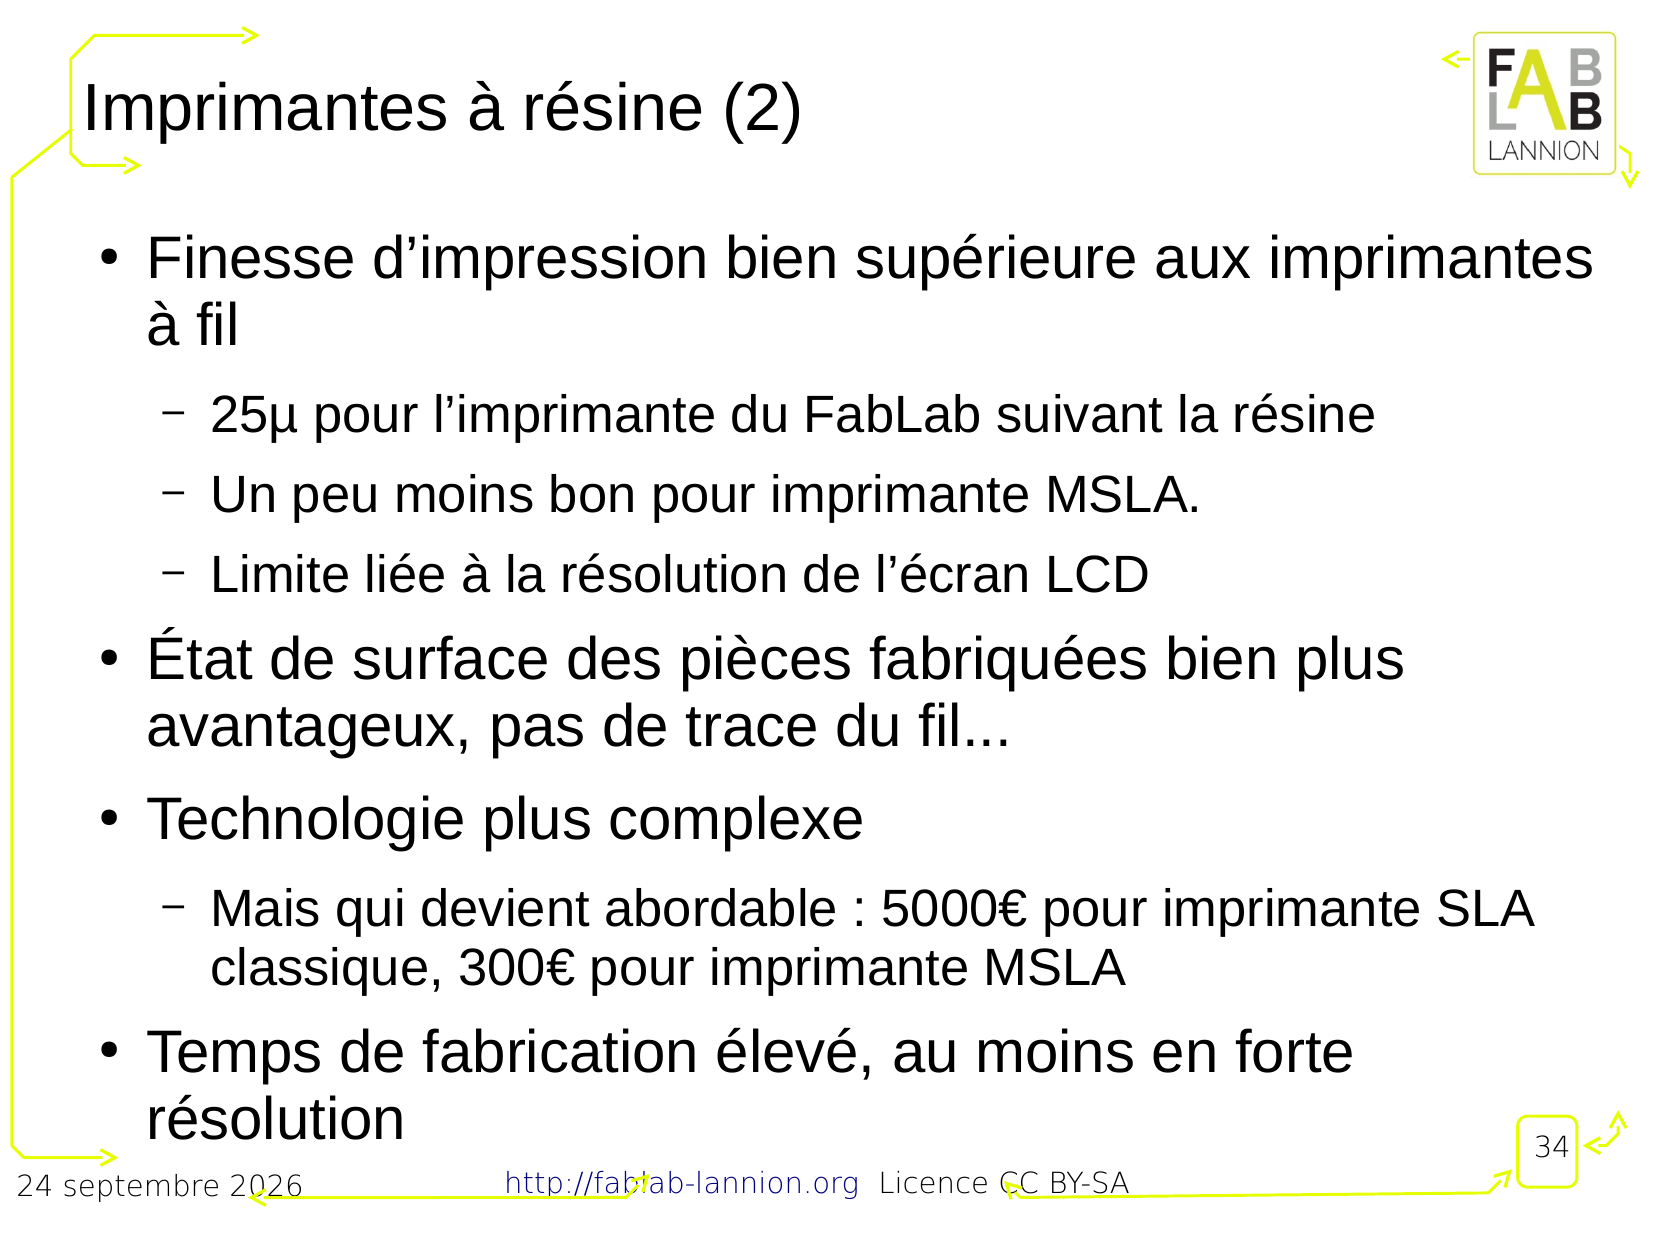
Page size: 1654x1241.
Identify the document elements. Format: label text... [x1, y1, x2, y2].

title Imprimantes à résine (2) [82, 49, 1441, 166]
picture [1470, 29, 1619, 178]
list Finesse d’impression bien supérieure aux imprimantes à fil 25µ pour l’imprimante du FabLab suivant la résine Un peu moins bon pour imprimante MSLA. Limite liée à la résolution de l’écran LCD État de surface des pièces fabriquées bien plus avantageux, pas de trace du fil... Technologie plus complexe Mais qui devient abordable : 5000€ pour imprimante SLA classique, 300€ pour imprimante MSLA Temps de fabrication élevé, au moins en forte résolution [82, 224, 1595, 1158]
